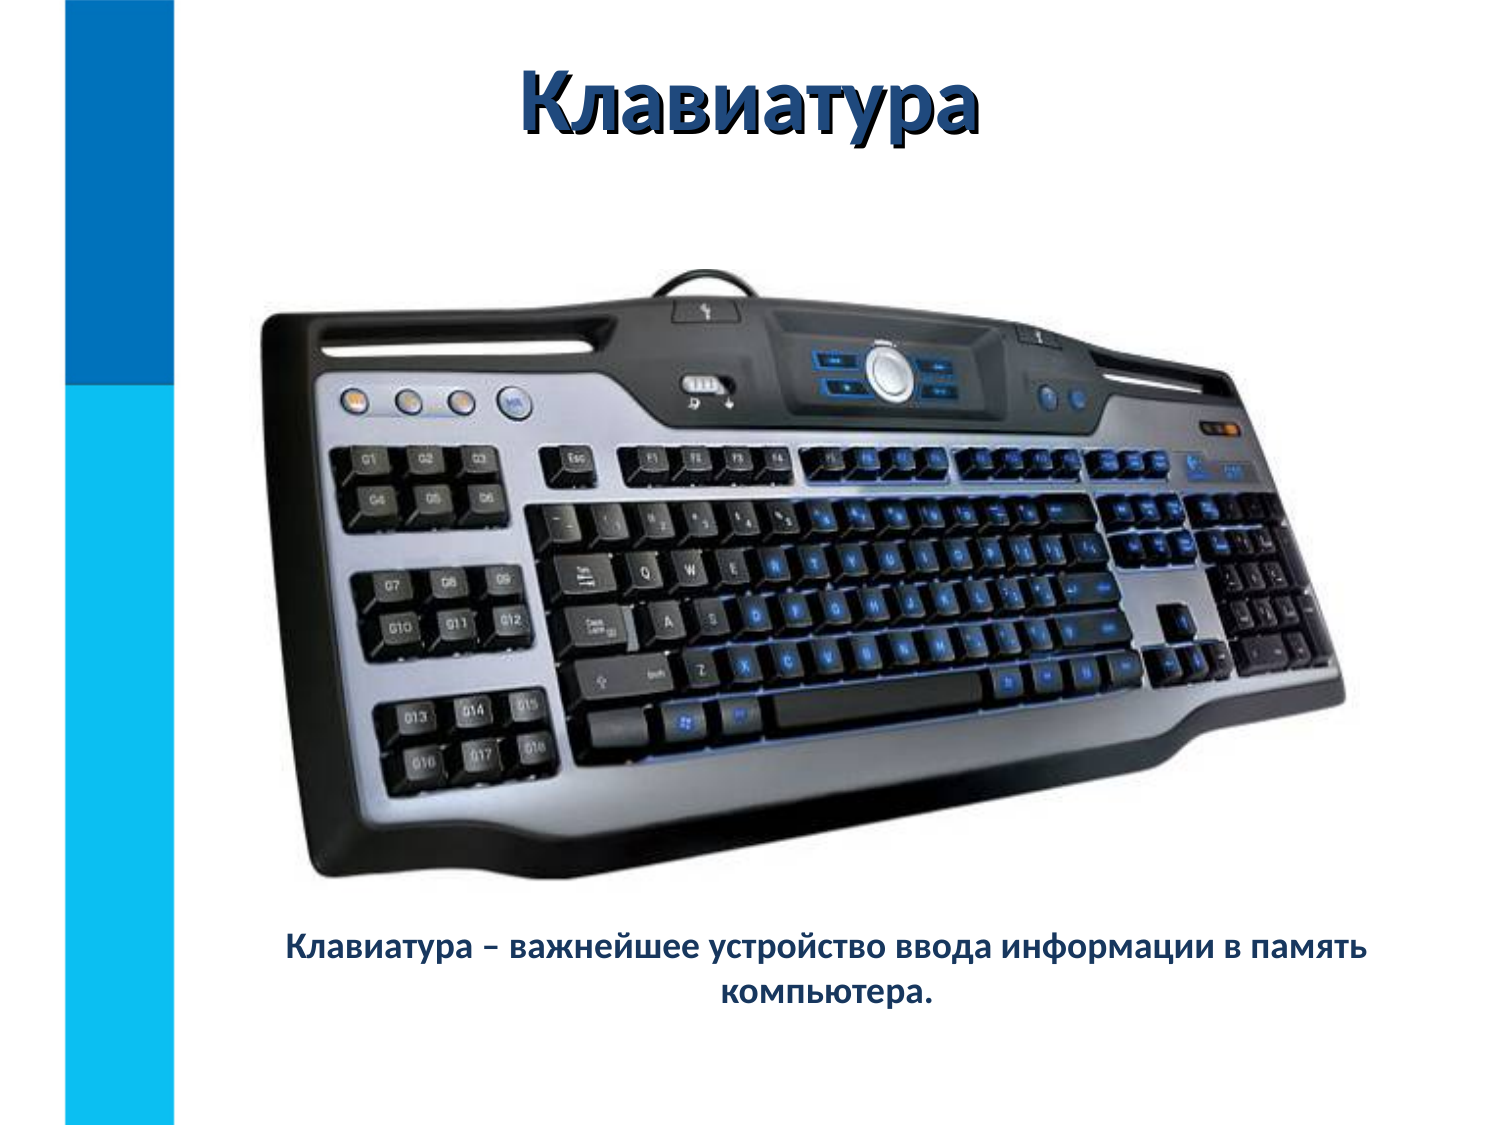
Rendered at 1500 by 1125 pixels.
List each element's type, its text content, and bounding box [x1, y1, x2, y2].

picture [0, 0, 1500, 1125]
title Клавиатура [75, 0, 1426, 188]
list Клавиатура – важнейшее устройство ввода информации в память компьютера. [81, 914, 1489, 1079]
